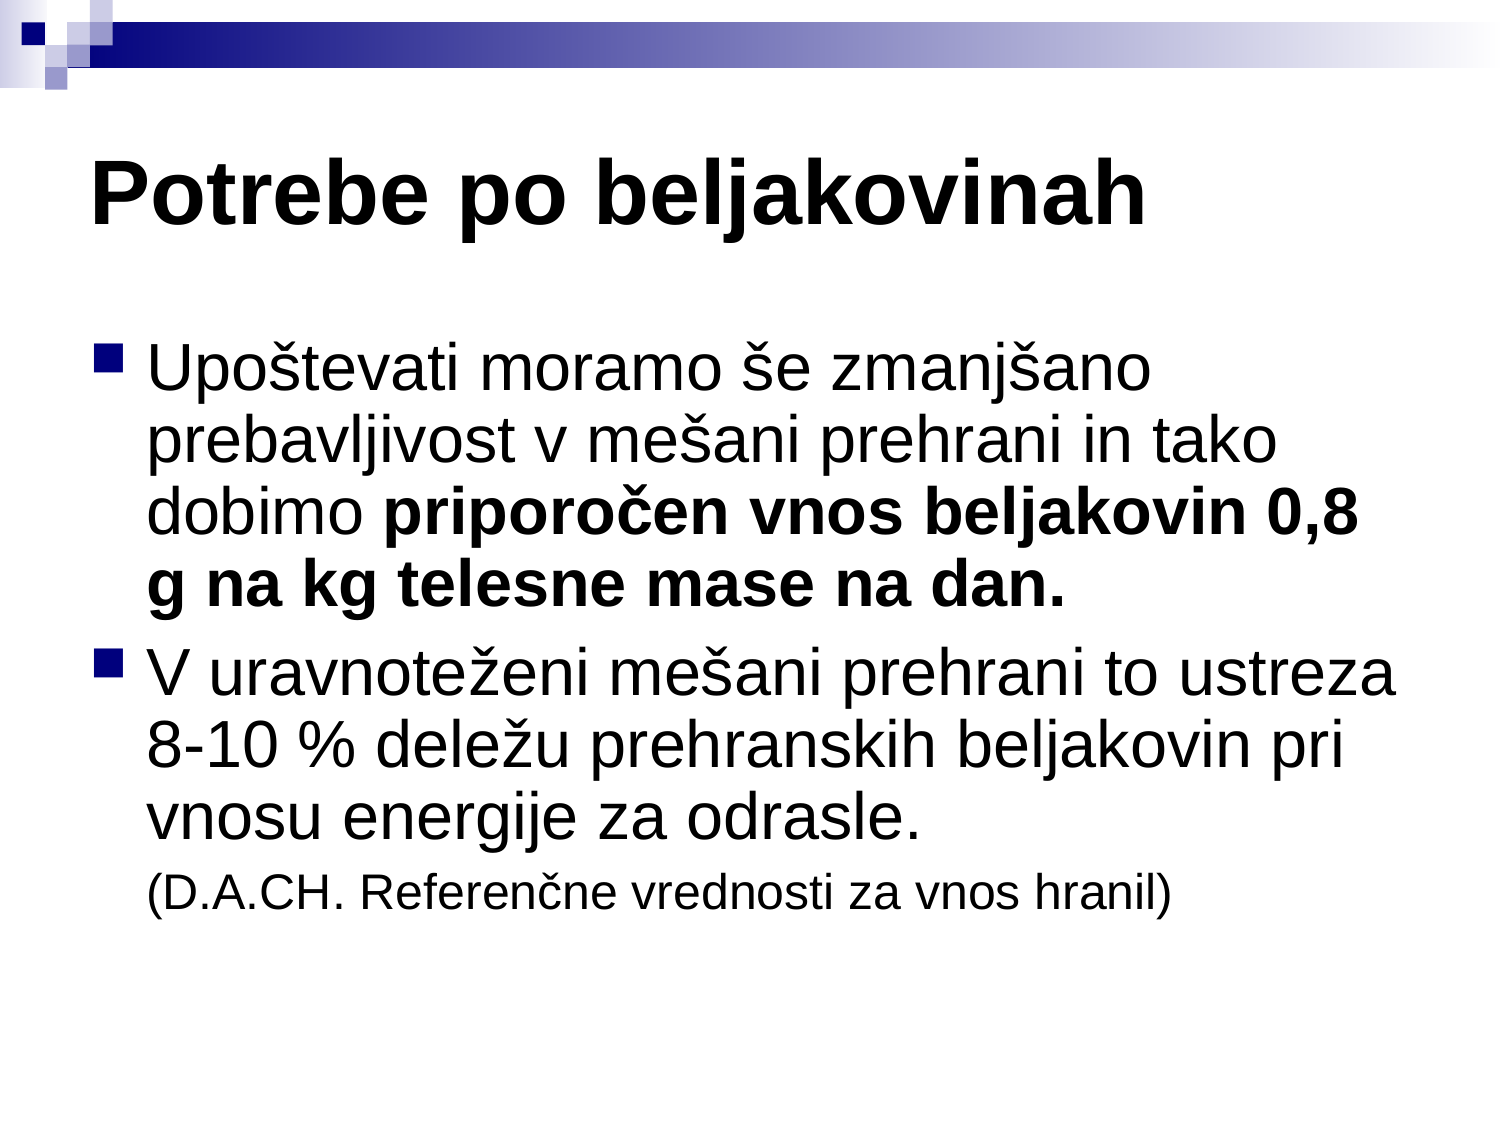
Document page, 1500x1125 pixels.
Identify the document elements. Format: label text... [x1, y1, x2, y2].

list Upoštevati moramo še zmanjšano prebavljivost v mešani prehrani in tako dobimo priporočen vnos beljakovin 0,8 g na kg telesne mase na dan. V uravnoteženi mešani prehrani to ustreza 8-10 % deležu prehranskih beljakovin pri vnosu energije za odrasle. (D.A.CH. Referenčne vrednosti za vnos hranil) [75, 324, 1426, 963]
title Potrebe po beljakovinah [75, 75, 1426, 301]
